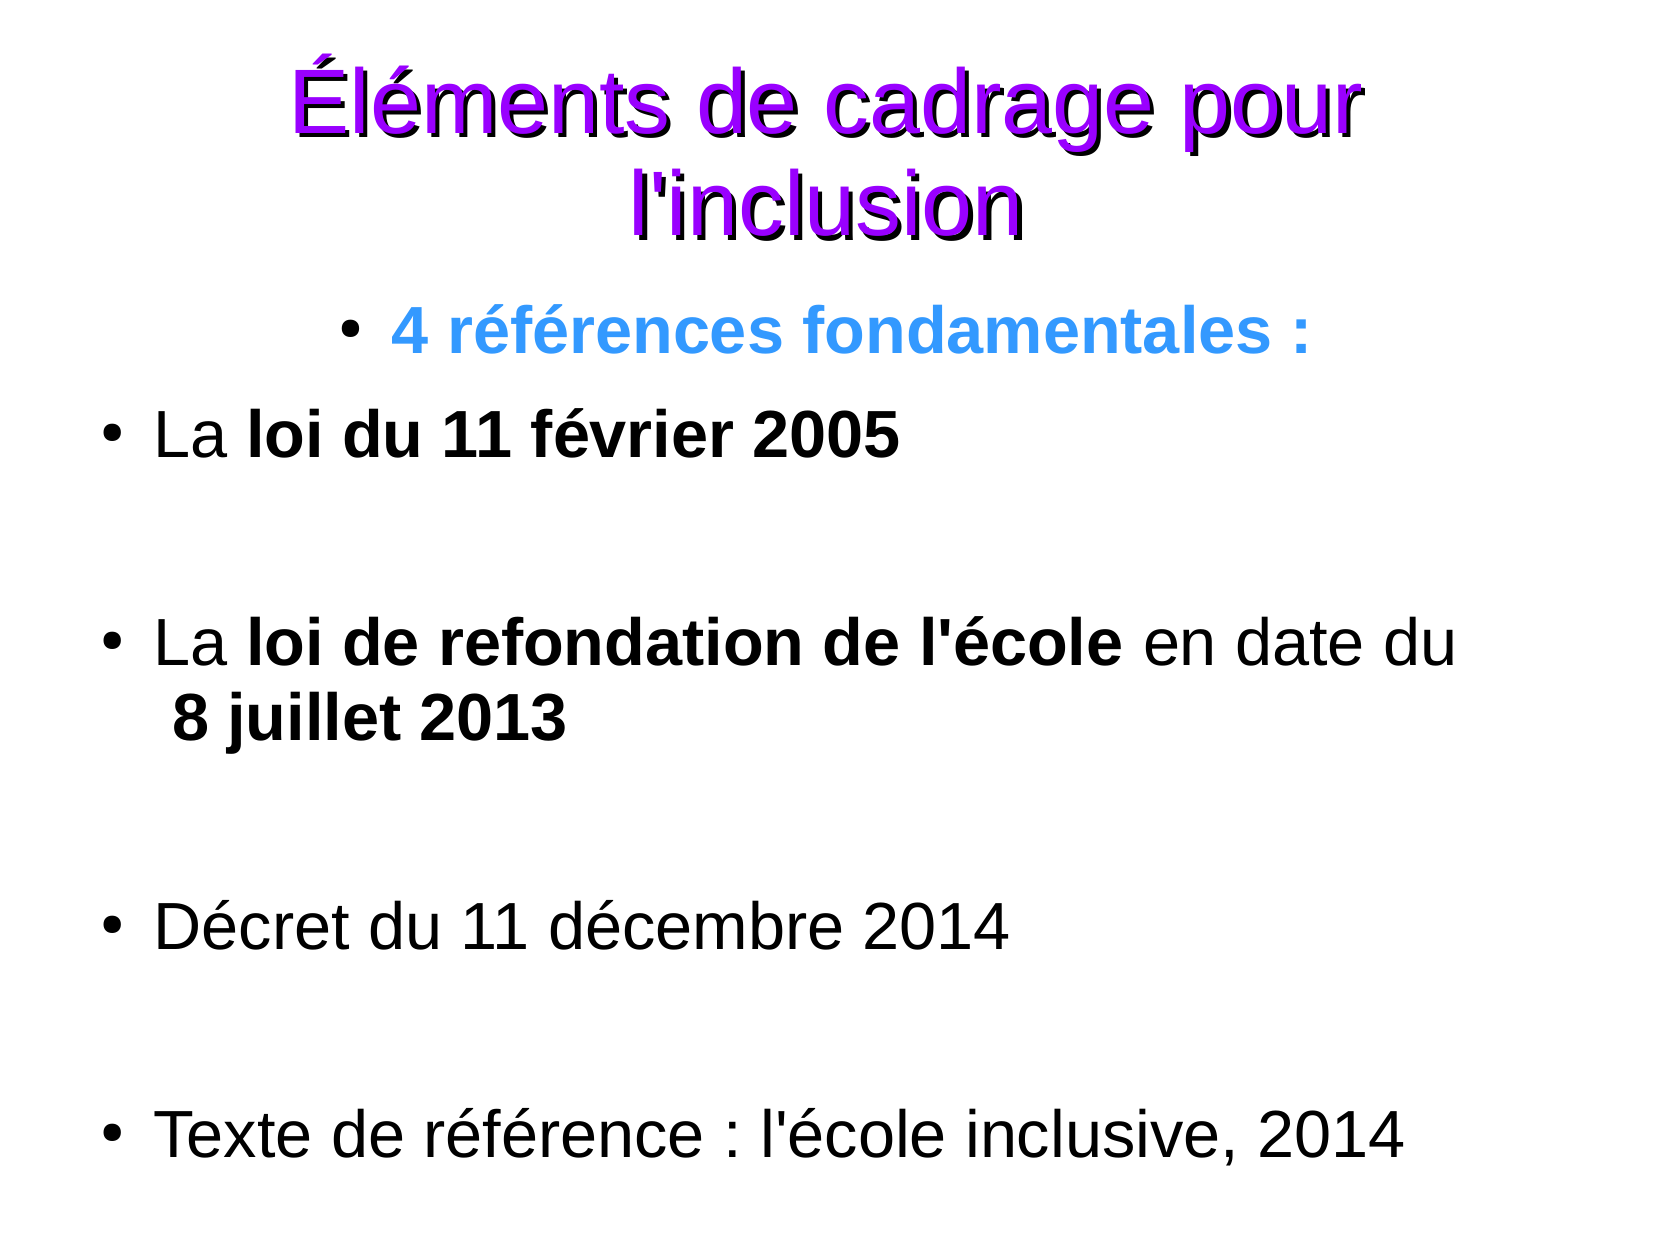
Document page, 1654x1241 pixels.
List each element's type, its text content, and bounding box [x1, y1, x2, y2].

list 4 références fondamentales : La loi du 11 février 2005 La loi de refondation de l'école en date du 8 juillet 2013 Décret du 11 décembre 2014 Texte de référence : l'école inclusive, 2014 [82, 292, 1571, 1172]
title Éléments de cadrage pour l'inclusion [82, 49, 1571, 257]
